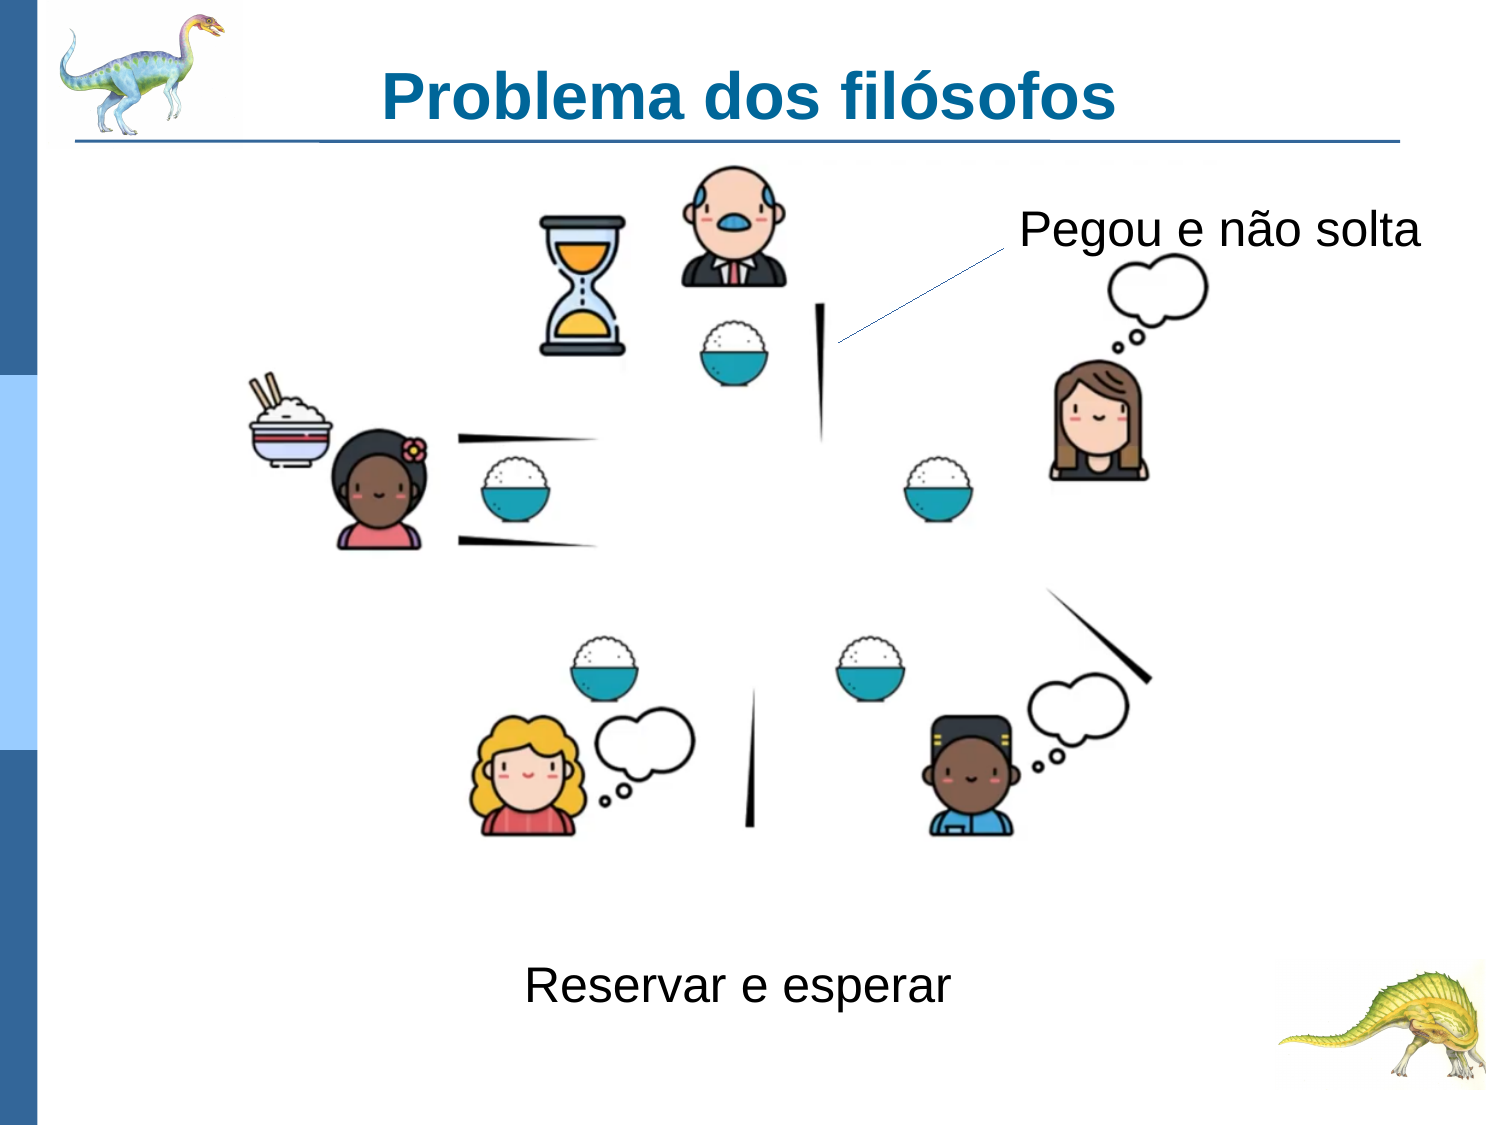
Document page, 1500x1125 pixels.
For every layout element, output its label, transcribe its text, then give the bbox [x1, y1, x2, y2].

picture [225, 157, 1217, 851]
picture [46, 0, 243, 149]
picture [1275, 959, 1486, 1090]
text_box Problema dos filósofos [75, 45, 1426, 141]
text_box Pegou e não solta [1003, 188, 1477, 264]
text_box Reservar e esperar [366, 944, 1111, 1020]
